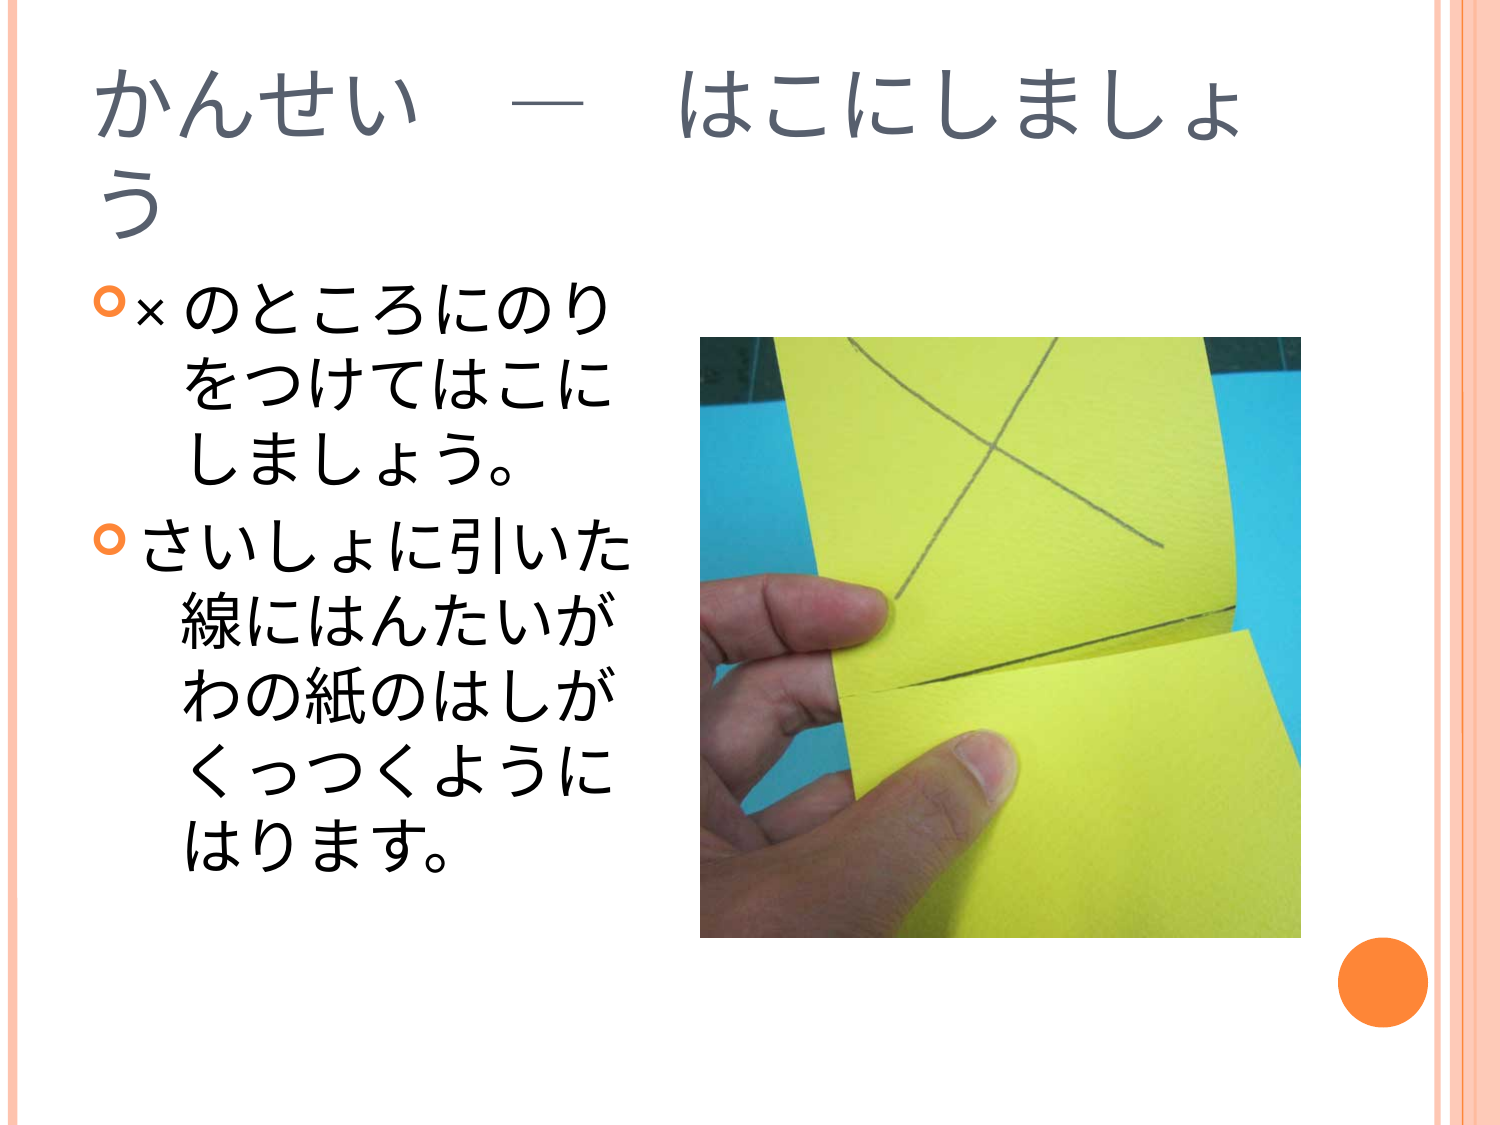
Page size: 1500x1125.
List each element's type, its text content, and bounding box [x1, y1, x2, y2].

picture [700, 337, 1301, 938]
title かんせい ― はこにしましょう [75, 45, 1300, 233]
list ×のところにのりをつけてはこにしましょう。 さいしょに引いた線にはんたいがわの紙のはしがくっつくようにはります。 [75, 262, 676, 1013]
